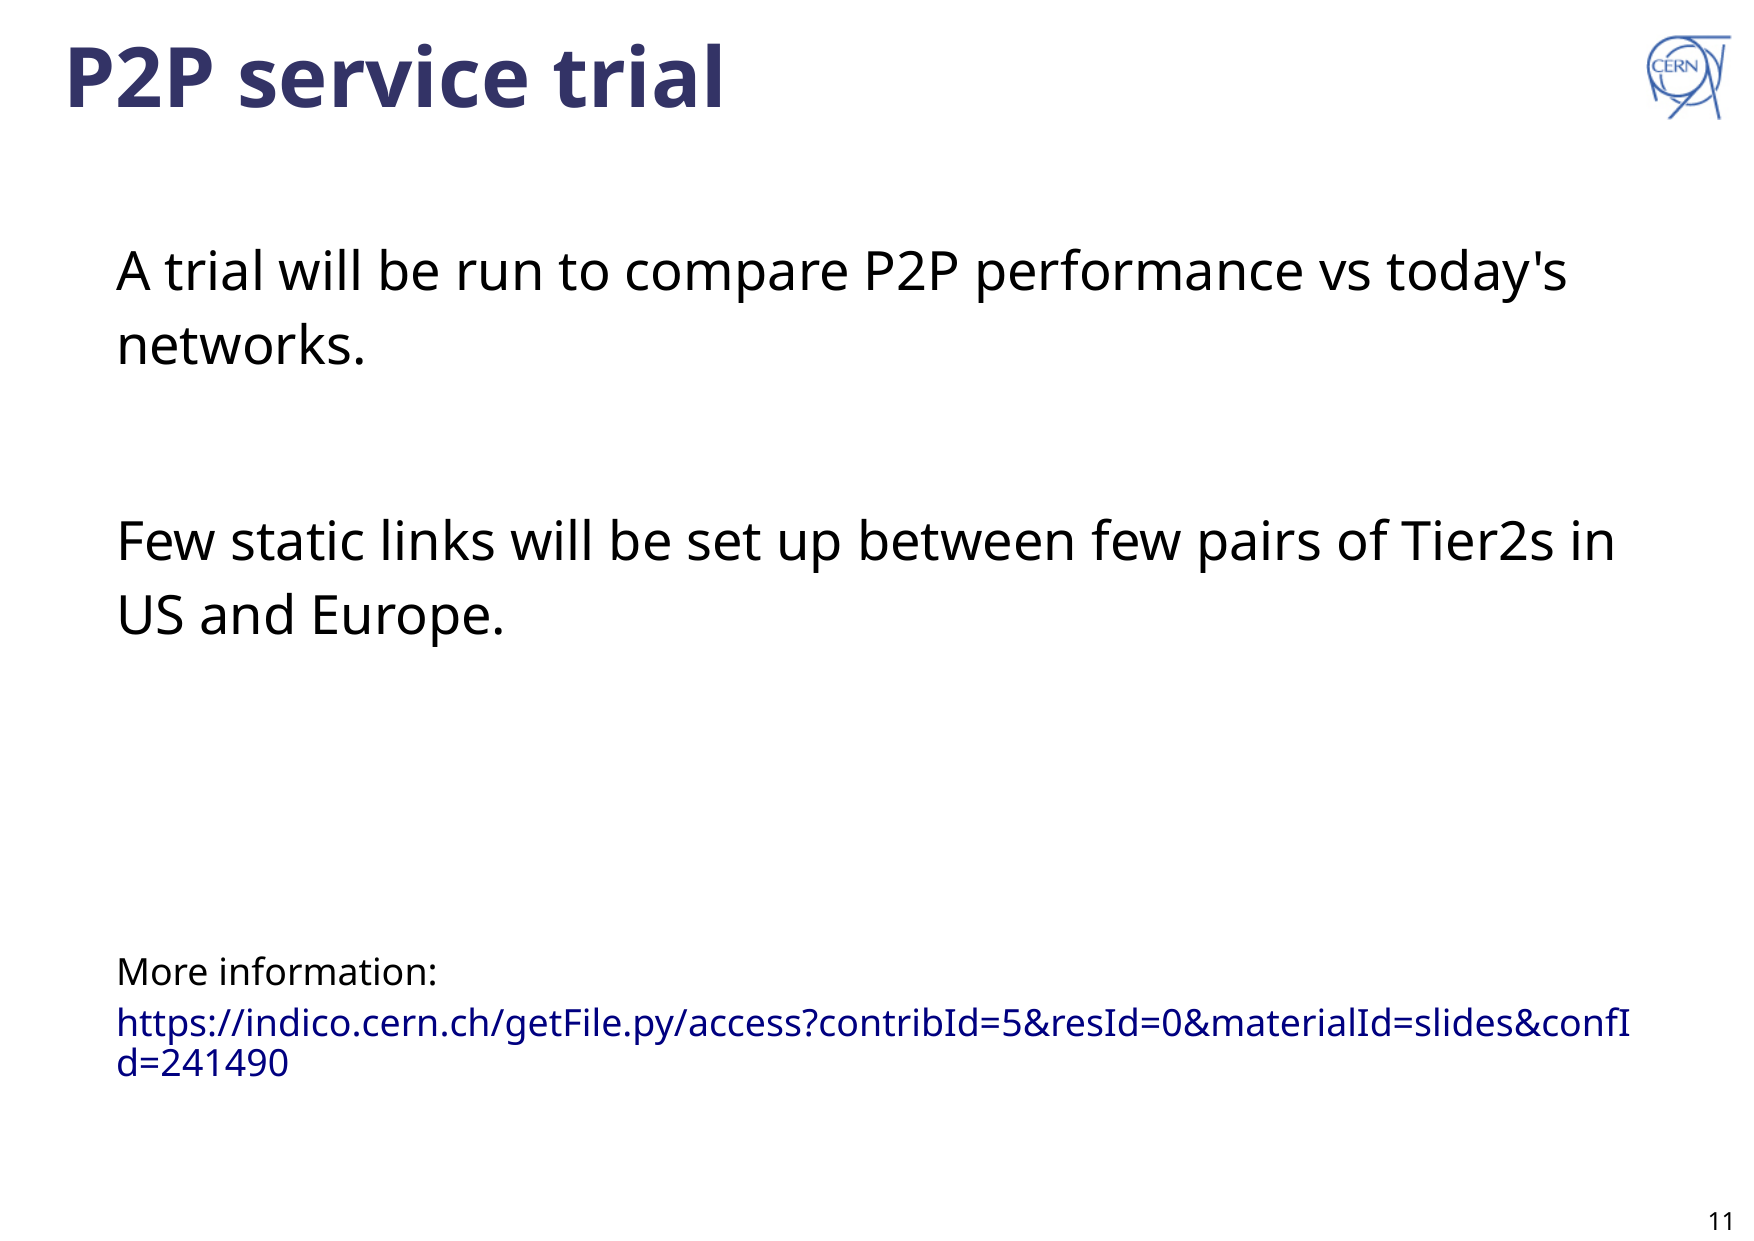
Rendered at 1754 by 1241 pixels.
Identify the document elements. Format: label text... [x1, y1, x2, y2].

title P2P service trial [63, 0, 1621, 166]
text_box A trial will be run to compare P2P performance vs today's networks. Few static links will be set up between few pairs of Tier2s in US and Europe. More information: https://indico.cern.ch/getFile.py/access?contribId=5&resId=0&materialId=slides&confId=241490 [101, 225, 1654, 1208]
picture [1646, 34, 1732, 120]
